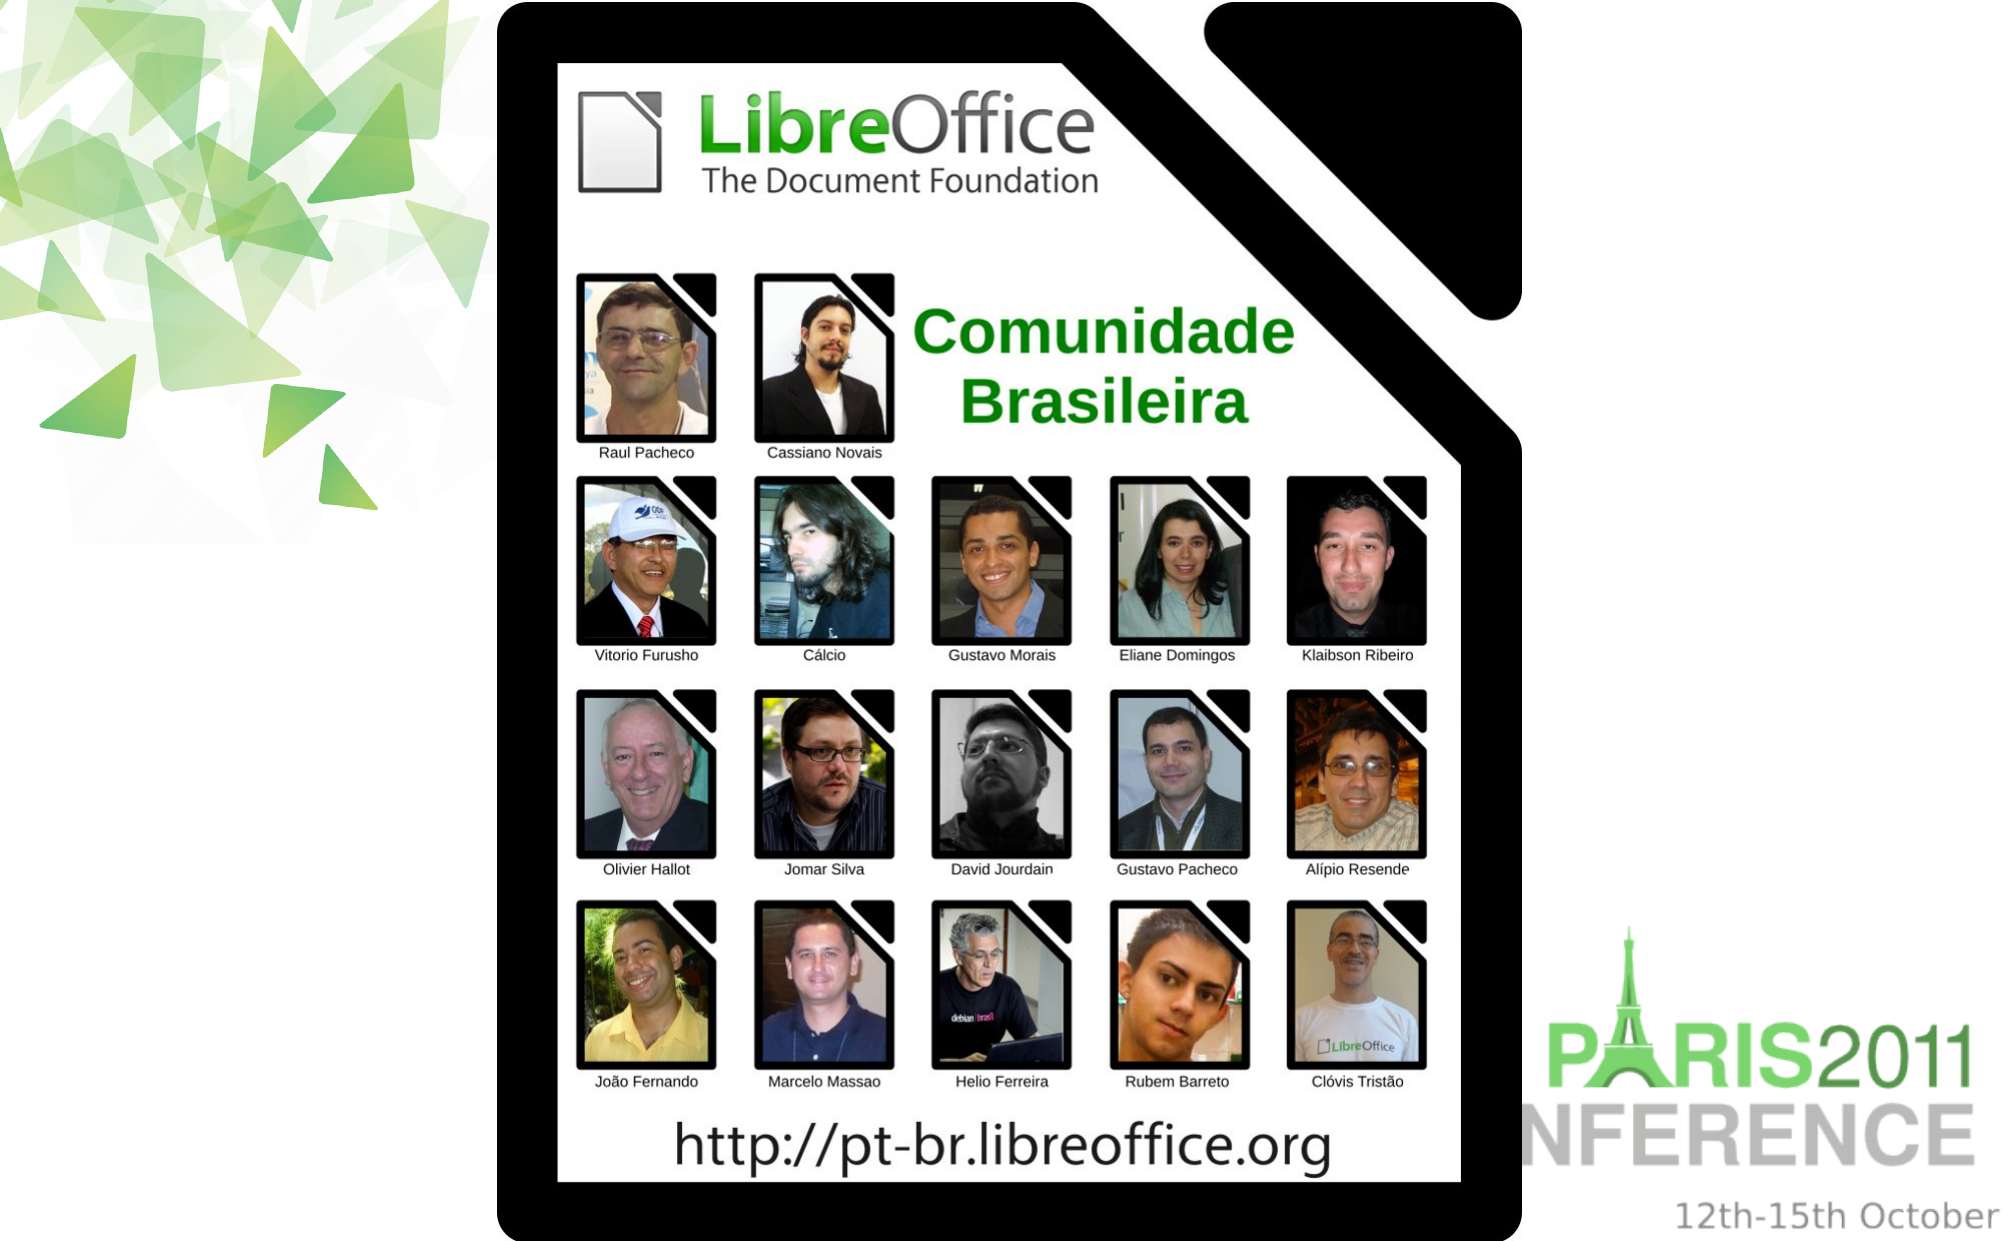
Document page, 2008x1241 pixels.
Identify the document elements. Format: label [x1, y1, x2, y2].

picture [497, 2, 1522, 1241]
